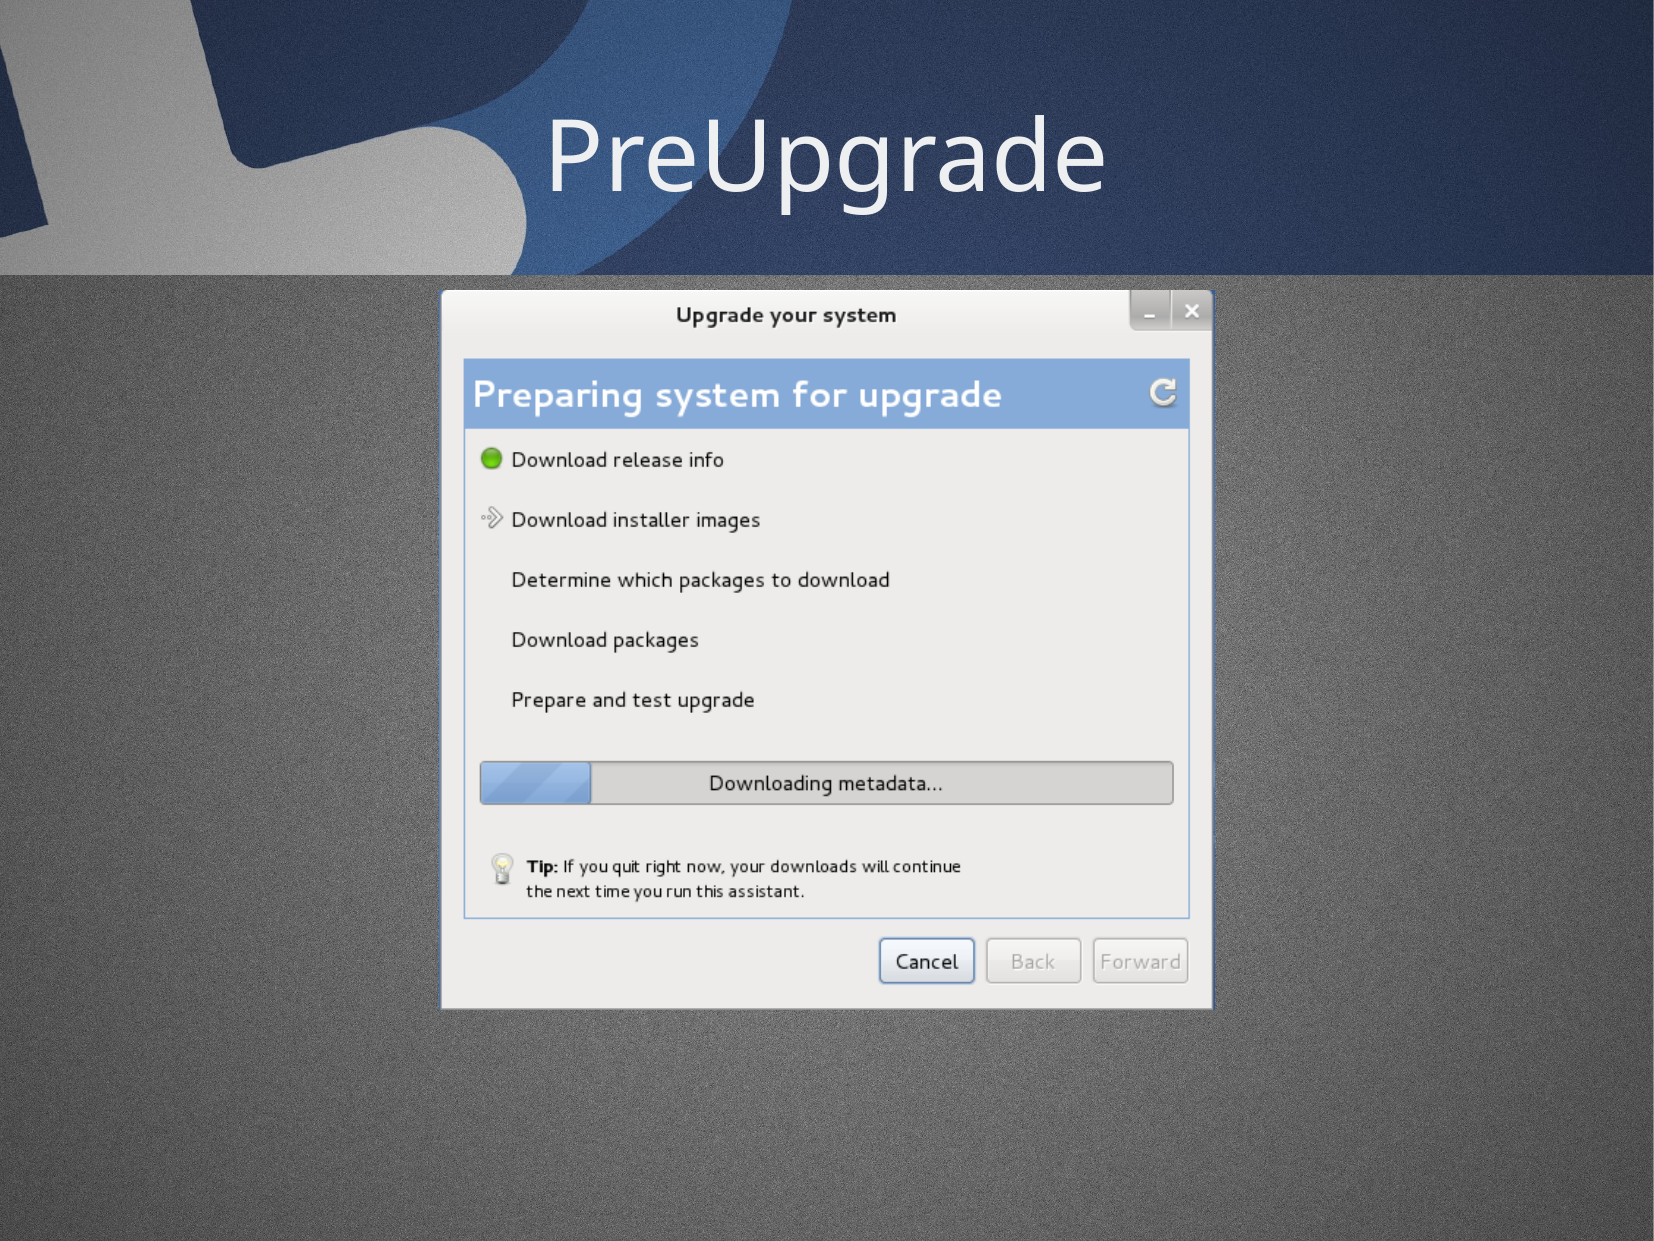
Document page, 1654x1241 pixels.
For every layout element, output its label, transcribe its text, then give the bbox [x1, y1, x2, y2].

title PreUpgrade [82, 49, 1571, 257]
picture [0, 0, 1654, 1241]
